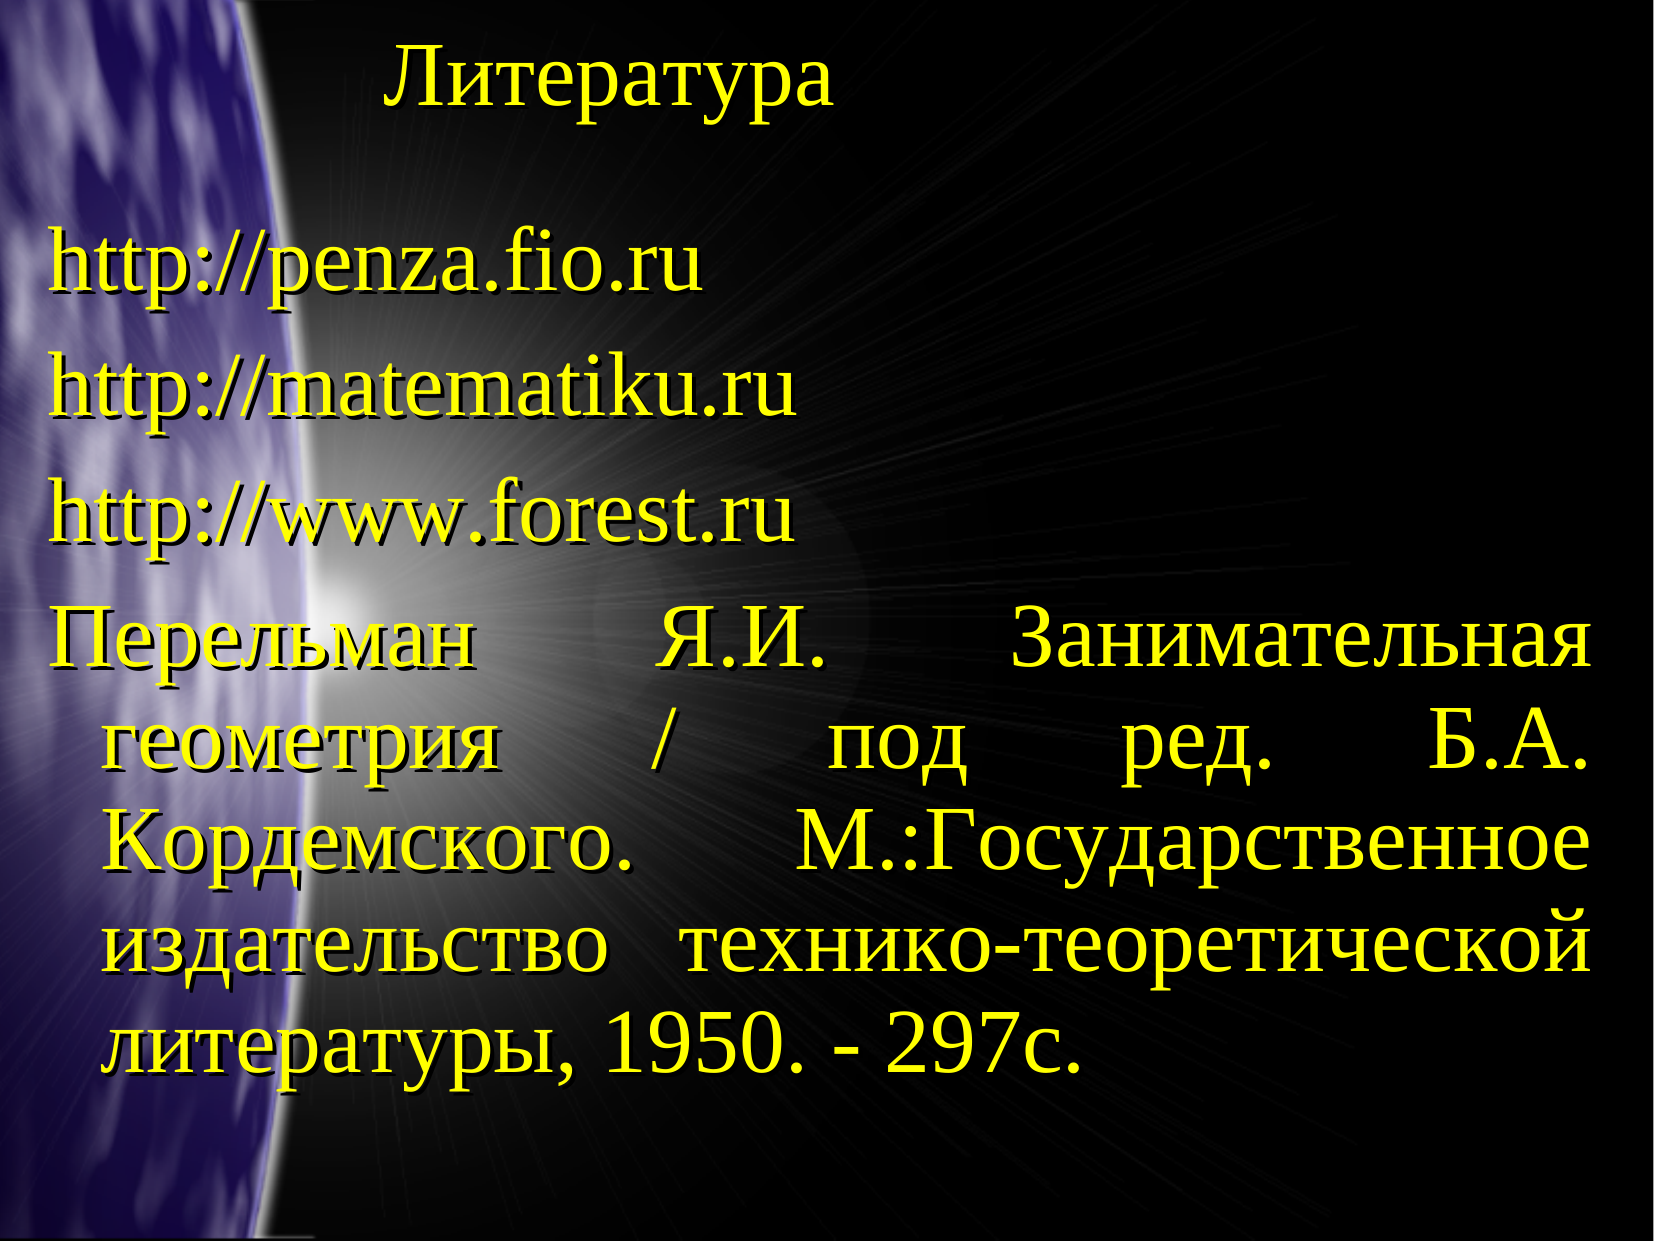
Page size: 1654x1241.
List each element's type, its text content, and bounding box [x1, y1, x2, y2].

picture [0, 0, 1654, 1241]
list http://penza.fio.ru http://matematiku.ru http://www.forest.ru Перельман Я.И. Занимательная геометрия / под ред. Б.А. Кордемского. М.:Государственное издательство технико-теоретической литературы, 1950. - 297с. [29, 208, 1595, 1093]
title Литература [383, 0, 1535, 149]
